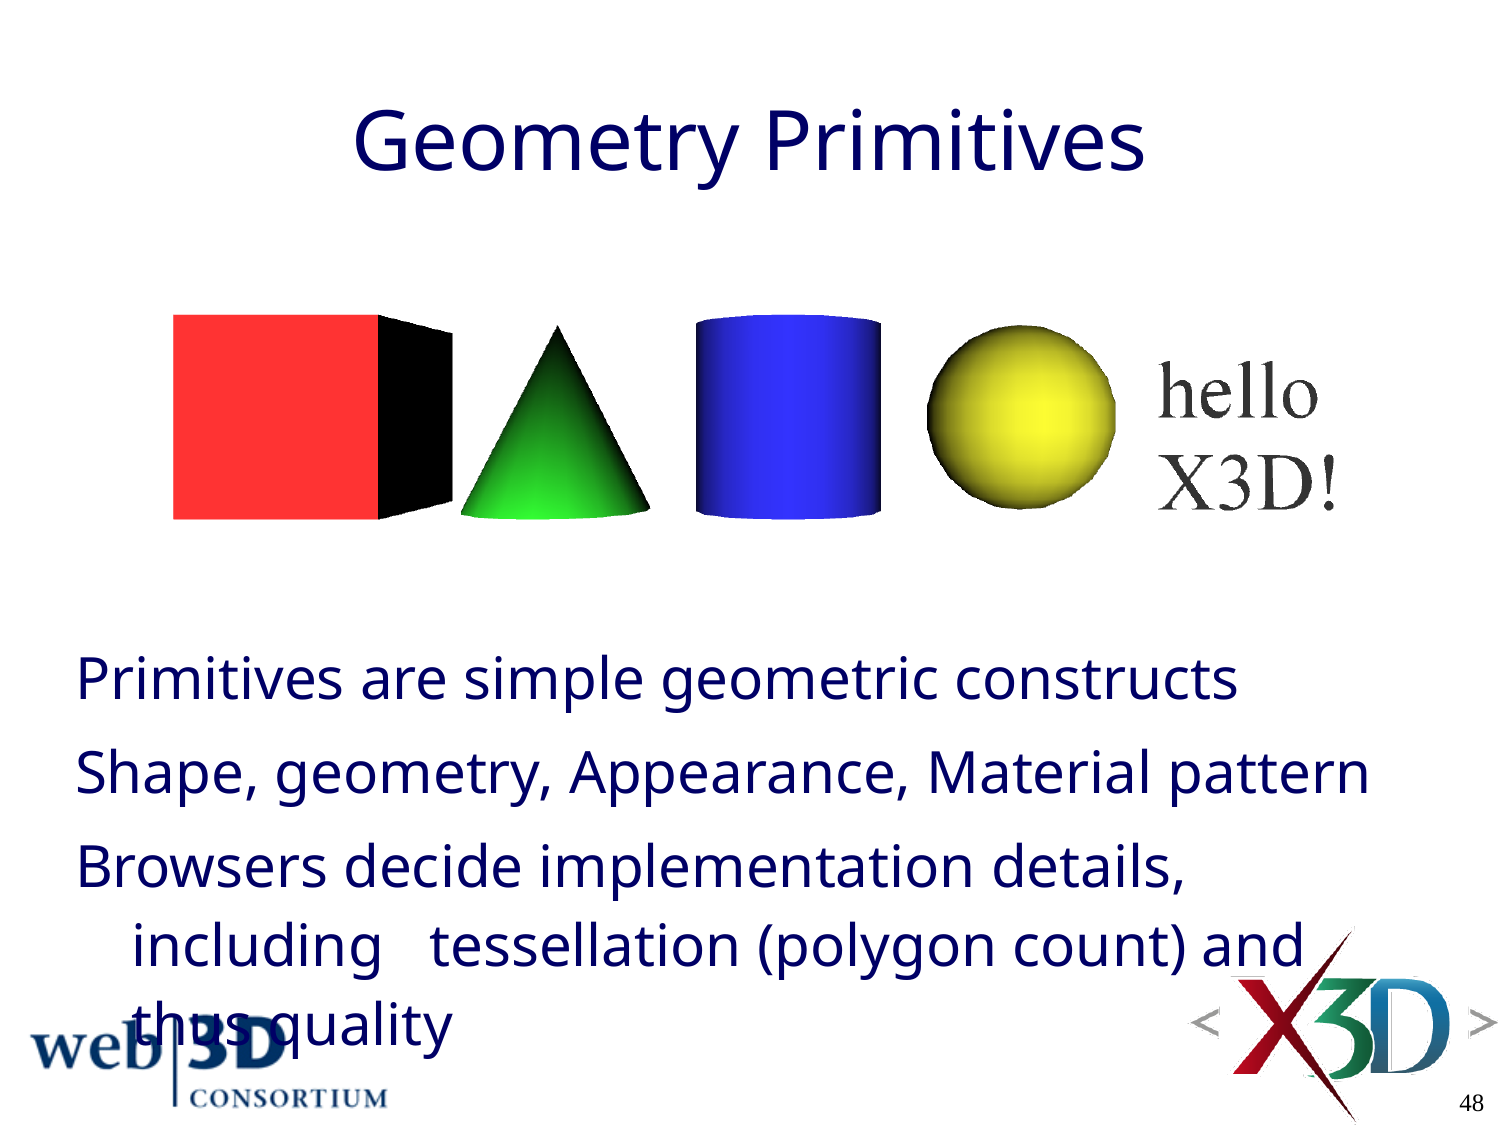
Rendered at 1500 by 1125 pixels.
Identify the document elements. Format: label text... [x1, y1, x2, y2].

list Primitives are simple geometric constructs Shape, geometry, Appearance, Material pattern Browsers decide implementation details, including tessellation (polygon count) and thus quality [75, 637, 1425, 1006]
picture [1187, 926, 1500, 1125]
title Geometry Primitives [112, 44, 1388, 229]
picture [12, 998, 413, 1118]
picture [112, 229, 1388, 601]
